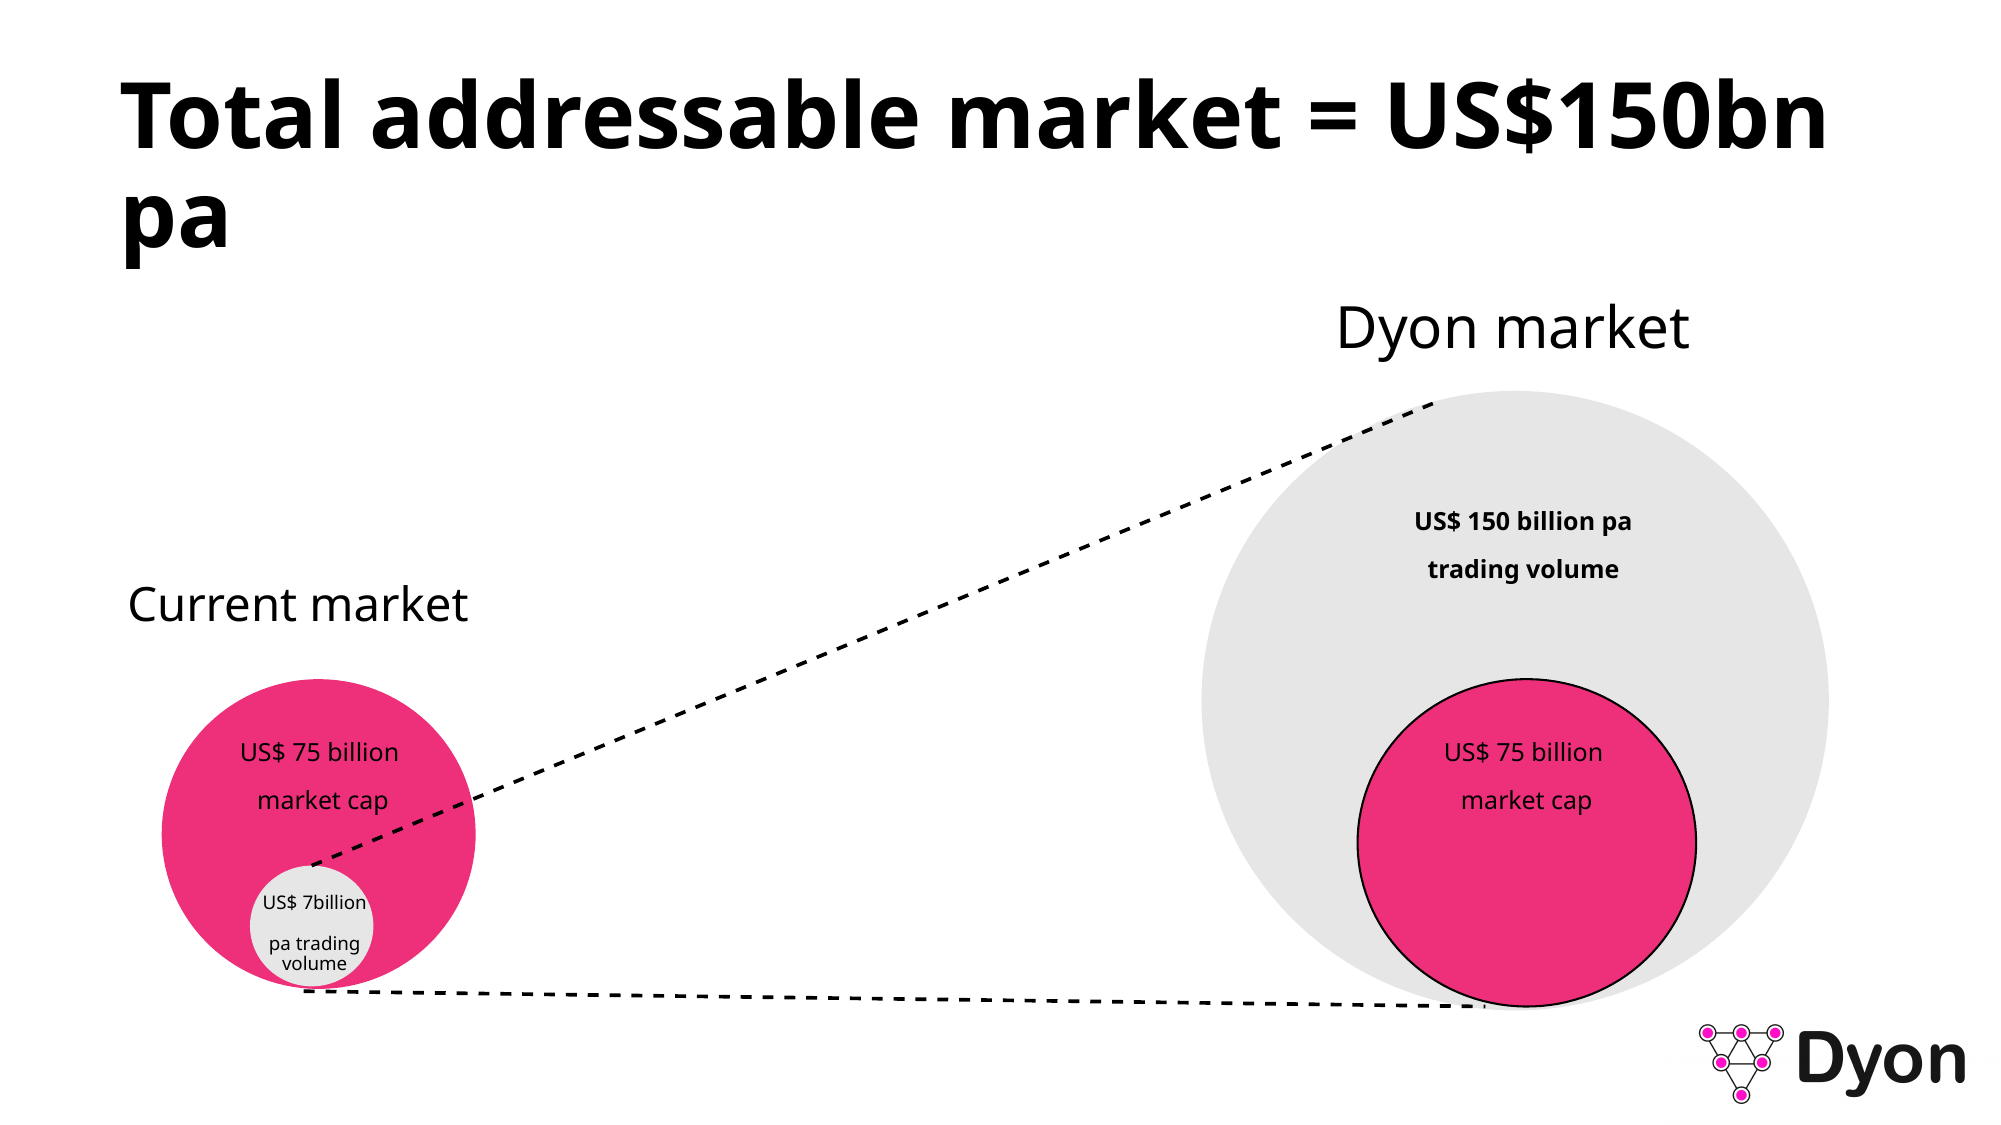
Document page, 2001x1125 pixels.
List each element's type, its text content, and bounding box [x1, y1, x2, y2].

text_box US$ 75 billion market cap [1414, 732, 1639, 853]
title Total addressable market = US$150bn pa [104, 59, 1945, 278]
text_box [1201, 390, 1829, 1011]
text_box Dyon market [1320, 290, 1758, 389]
text_box US$ 150 billion pa trading volume [1320, 501, 1733, 552]
text_box [161, 679, 476, 967]
text_box US$ 75 billion market cap [223, 732, 423, 820]
text_box US$ 7billion pa trading volume [229, 885, 400, 1018]
list Current market [112, 573, 550, 673]
picture [1659, 1003, 2000, 1125]
